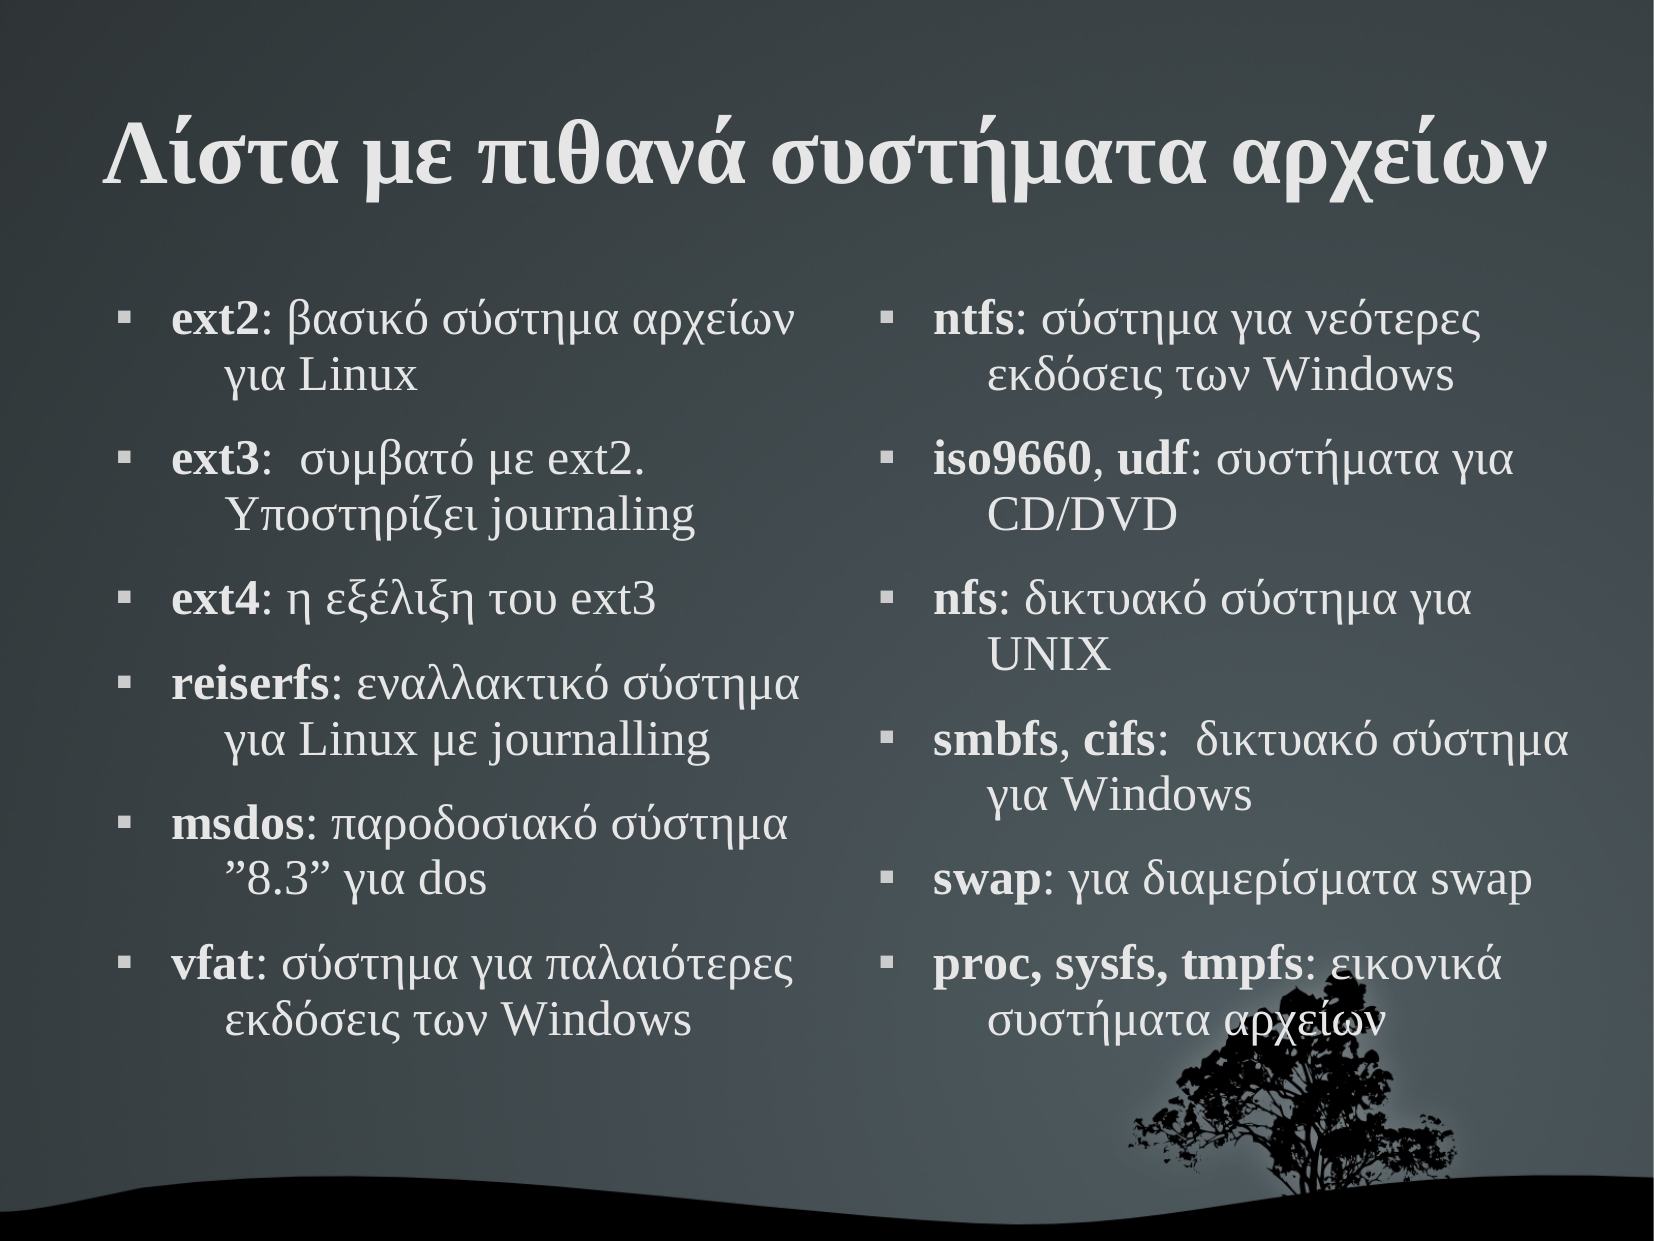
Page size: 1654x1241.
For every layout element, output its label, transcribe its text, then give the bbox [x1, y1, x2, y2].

picture [0, 0, 1654, 1241]
list ntfs: σύστημα για νεότερες εκδόσεις των Windows iso9660, udf: συστήματα για CD/DVD nfs: δικτυακό σύστημα για UNIX smbfs, cifs: δικτυακό σύστημα για Windows swap: για διαμερίσματα swap proc, sysfs, tmpfs: εικονικά συστήματα αρχείων [845, 290, 1572, 1132]
list ext2: βασικό σύστημα αρχείων για Linux ext3: συμβατό με ext2. Υποστηρίζει journaling ext4: η εξέλιξη του ext3 reiserfs: εναλλακτικό σύστημα για Linux με journalling msdos: παροδοσιακό σύστημα ”8.3” για dos vfat: σύστημα για παλαιότερες εκδόσεις των Windows [82, 290, 809, 1132]
title Λίστα με πιθανά συστήματα αρχείων [82, 49, 1571, 257]
